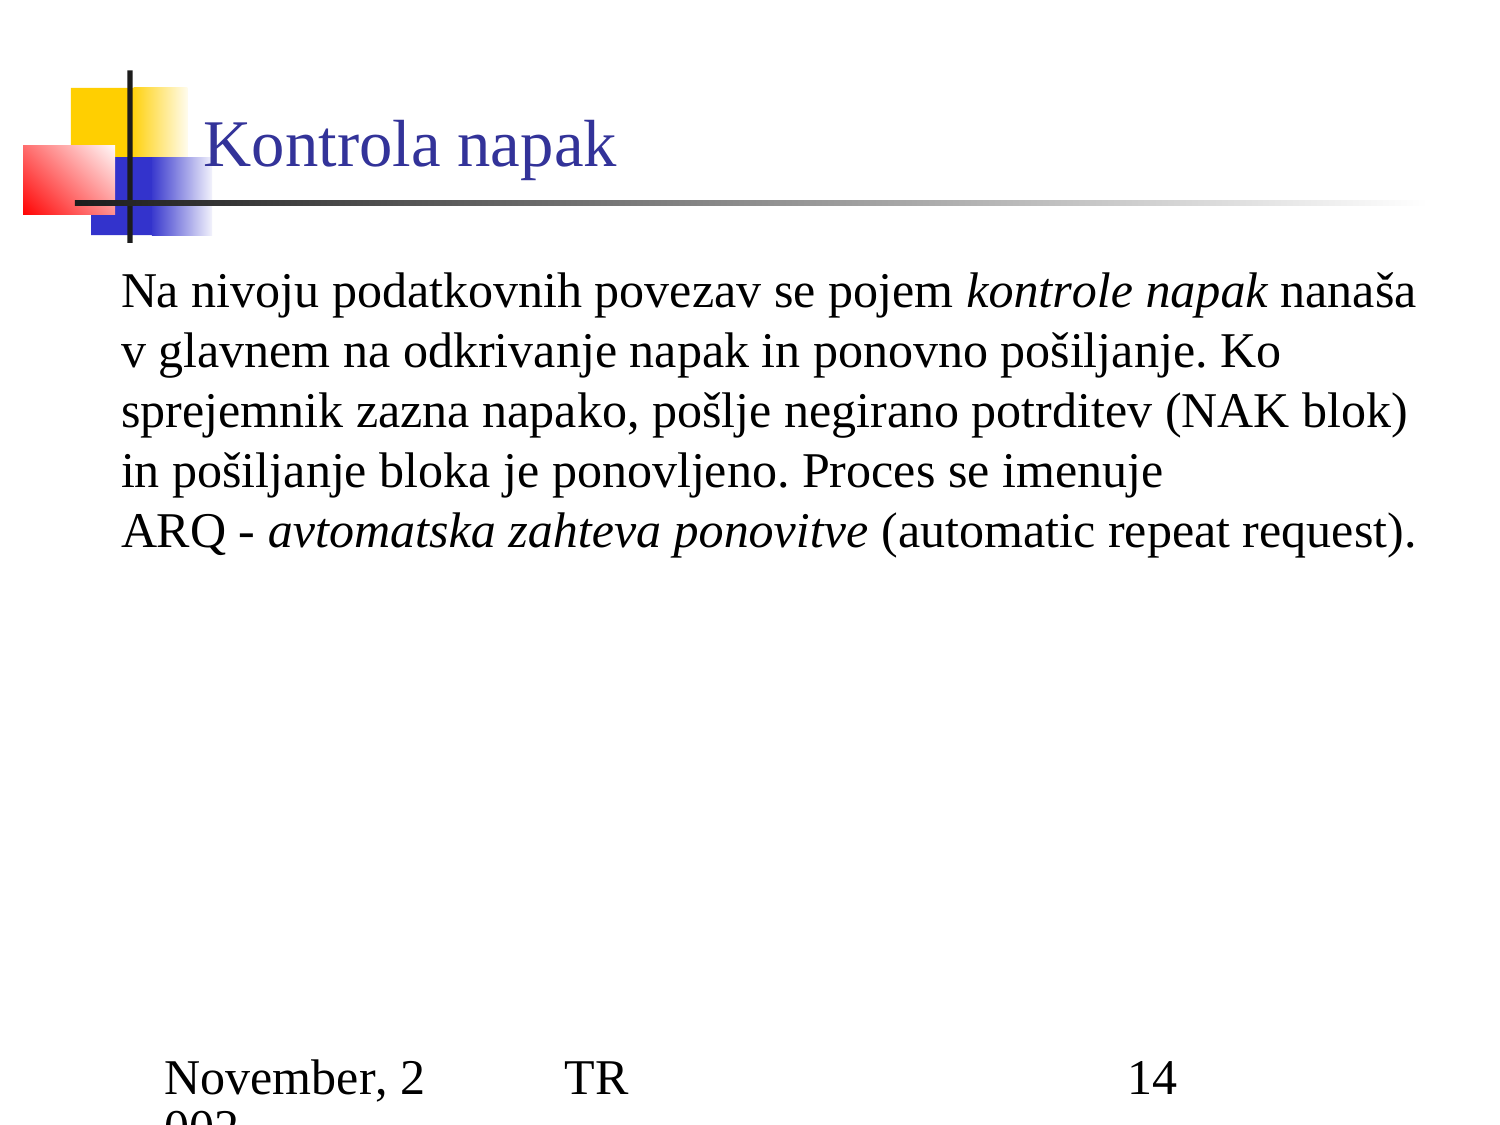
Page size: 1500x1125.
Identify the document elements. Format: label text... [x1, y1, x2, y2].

list Na nivoju podatkovnih povezav se pojem kontrole napak nanaša v glavnem na odkrivanje napak in ponovno pošiljanje. Ko sprejemnik zazna napako, pošlje negirano potrditev (NAK blok) in pošiljanje bloka je ponovljeno. Proces se imenuje ARQ - avtomatska zahteva ponovitve (automatic repeat request). [50, 249, 1469, 1007]
title Kontrola napak [188, 92, 1468, 188]
